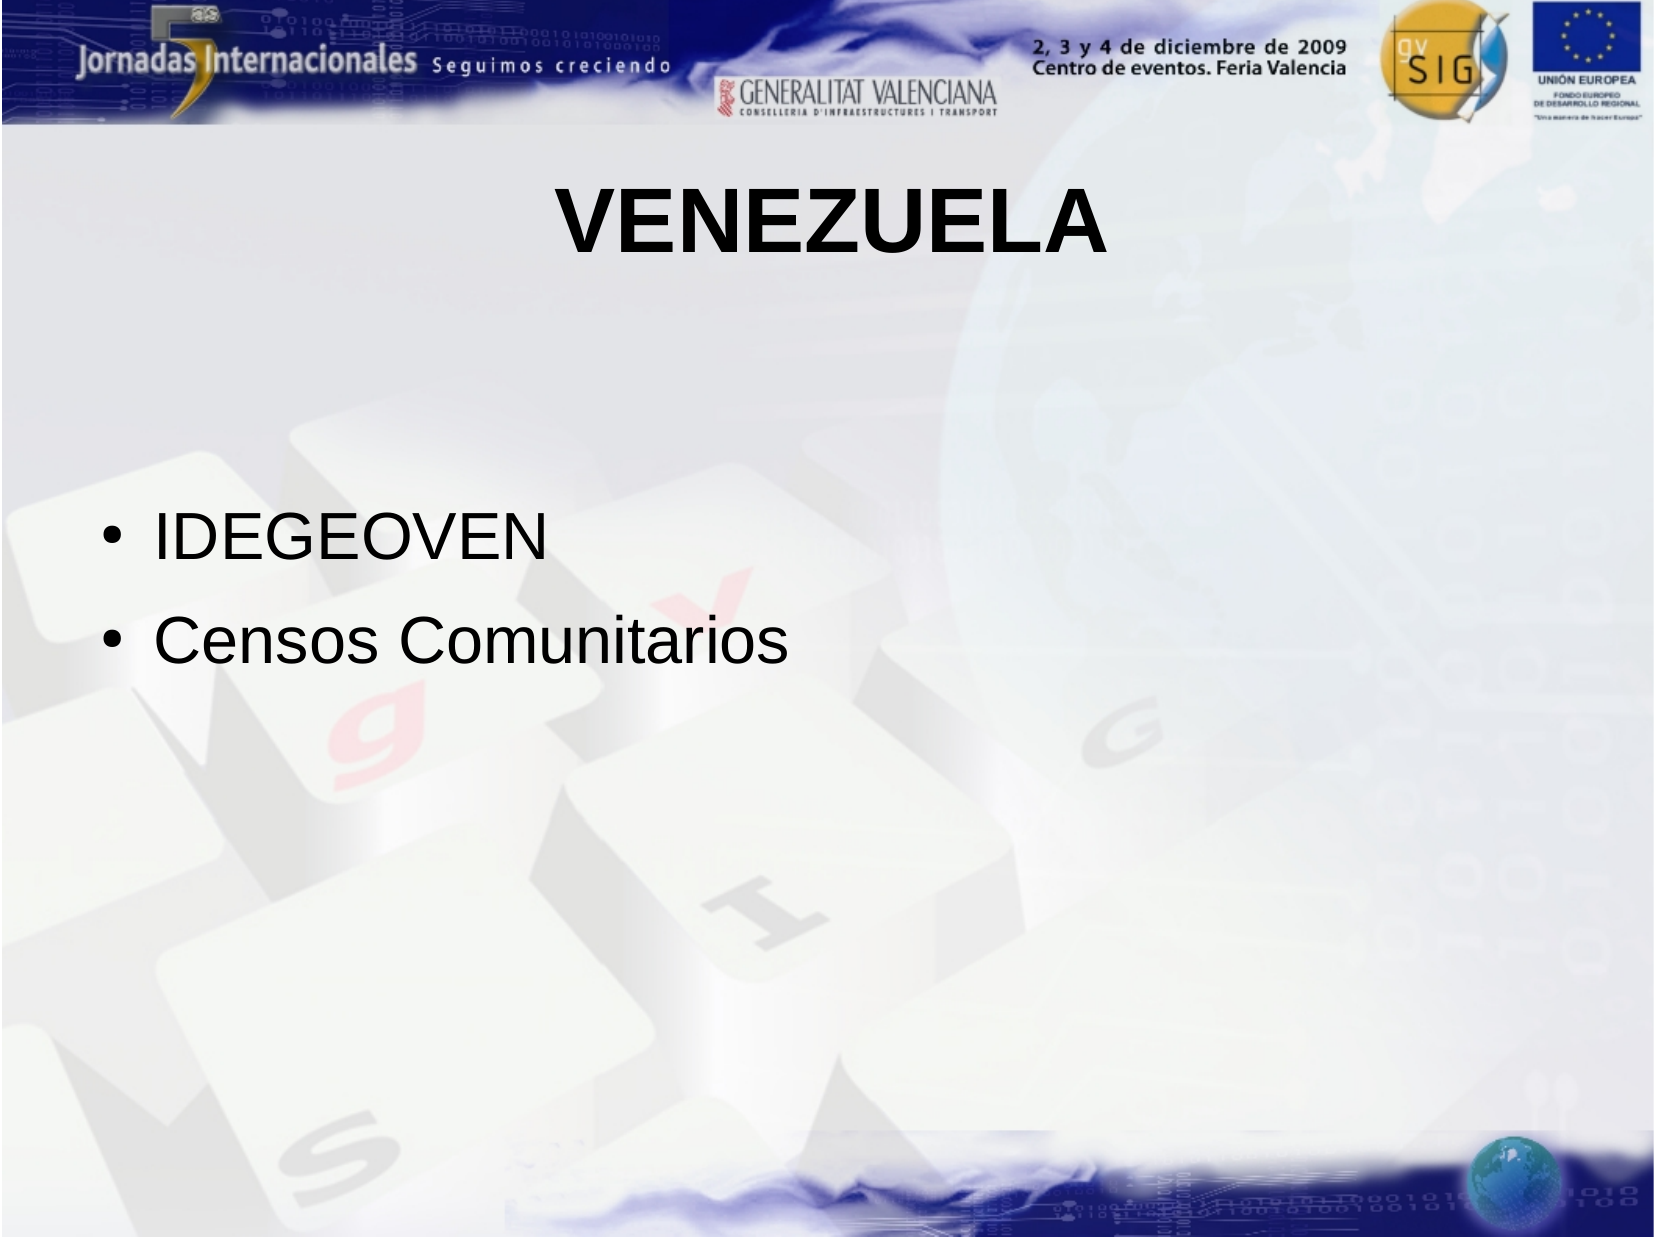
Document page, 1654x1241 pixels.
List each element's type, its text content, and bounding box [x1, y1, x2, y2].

title VENEZUELA [88, 117, 1577, 325]
picture [2, 0, 1654, 1237]
list IDEGEOVEN Censos Comunitarios [82, 290, 1571, 1094]
